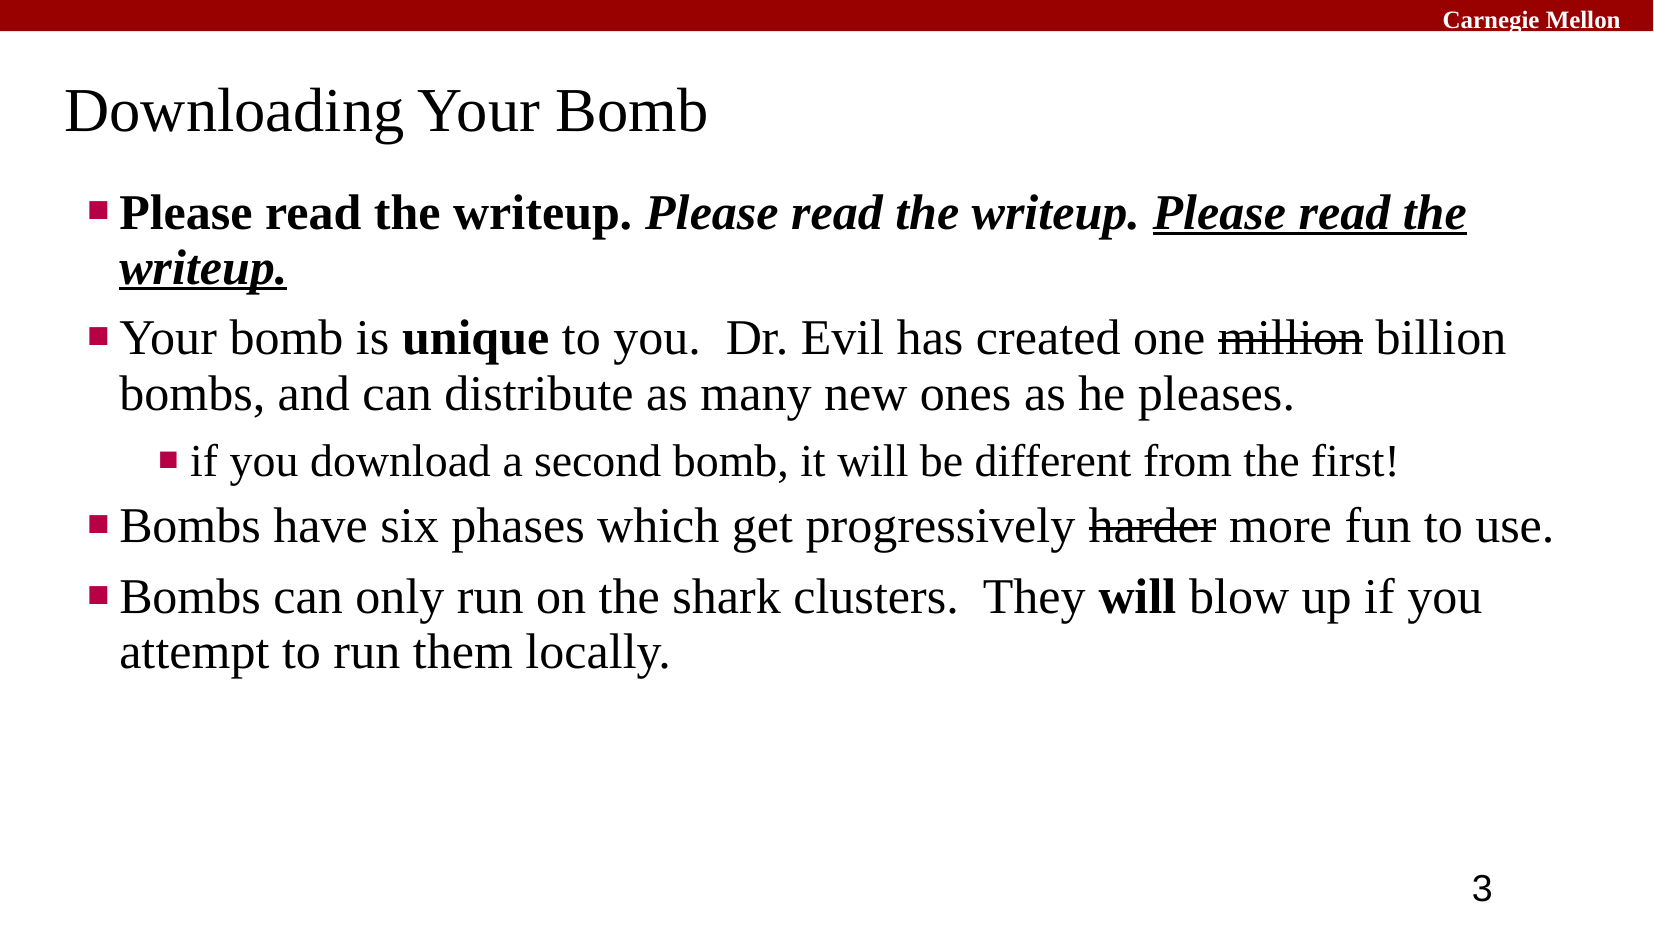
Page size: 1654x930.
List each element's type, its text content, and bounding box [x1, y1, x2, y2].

list Please read the writeup. Please read the writeup. Please read the writeup. Your bomb is unique to you. Dr. Evil has created one million billion bombs, and can distribute as many new ones as he pleases. if you download a second bomb, it will be different from the first! Bombs have six phases which get progressively harder more fun to use. Bombs can only run on the shark clusters. They will blow up if you attempt to run them locally. [71, 184, 1576, 859]
title Downloading Your Bomb [64, 58, 1576, 163]
